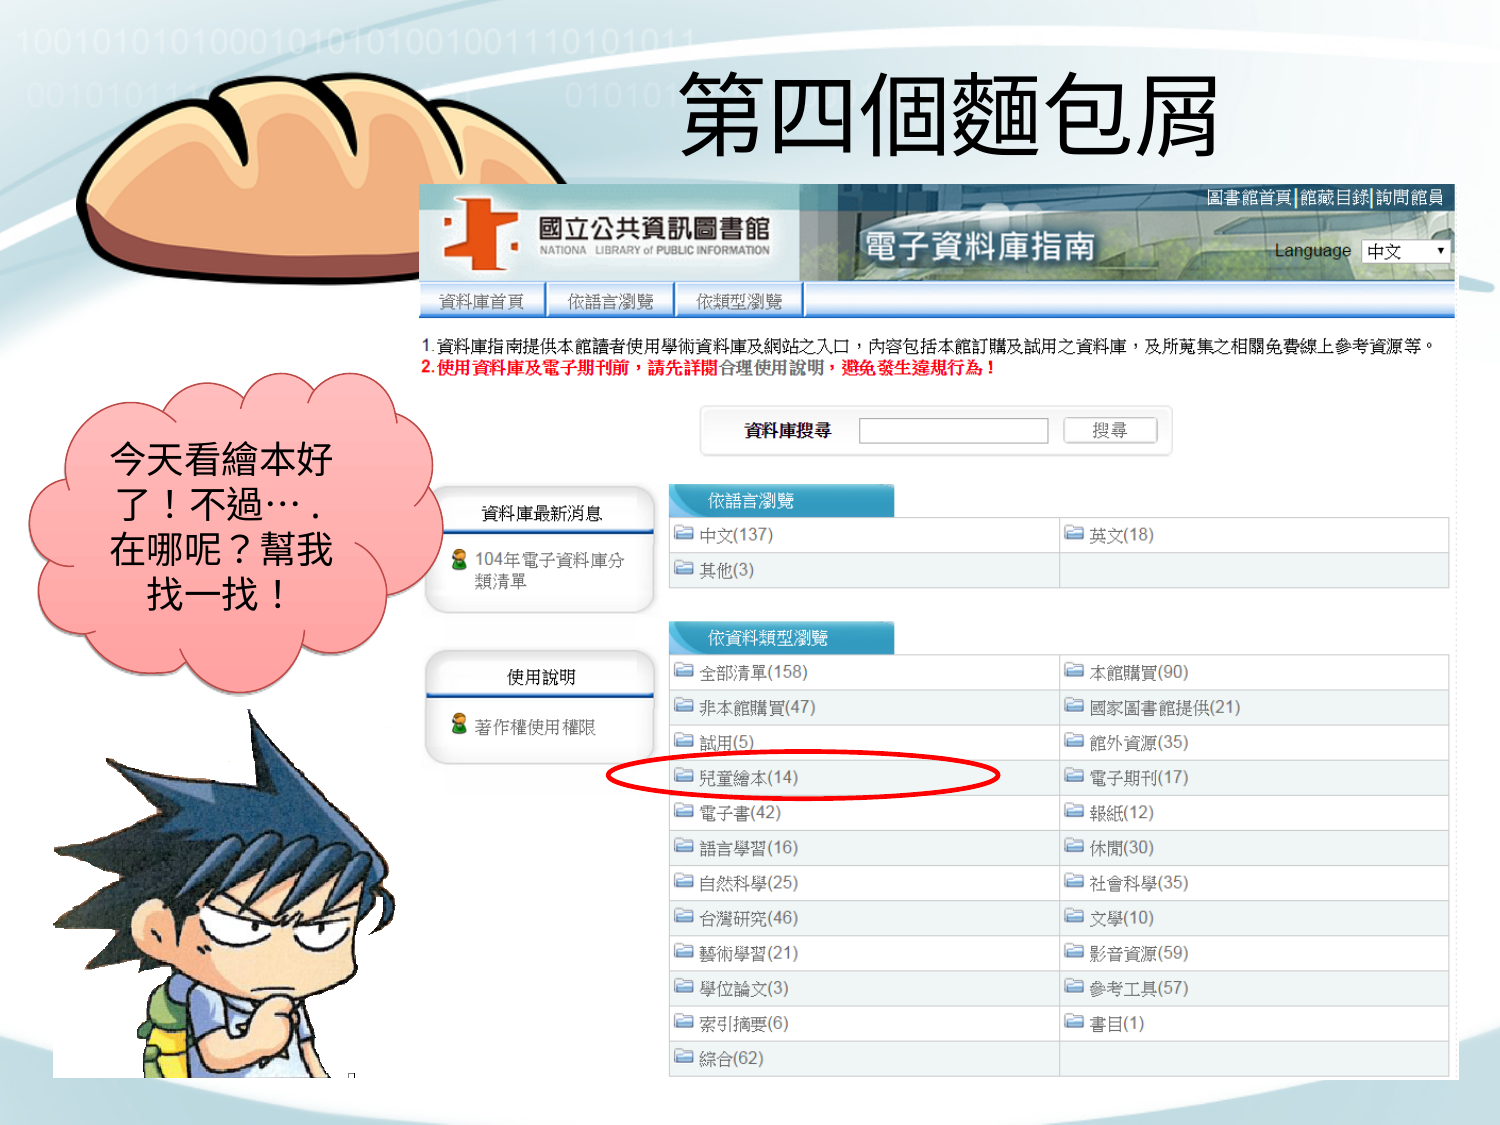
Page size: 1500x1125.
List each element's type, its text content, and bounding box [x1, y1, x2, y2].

picture [76, 54, 1459, 1080]
text_box 今天看繪本好了！不過….在哪呢？幫我找一找！ [29, 373, 443, 693]
title 第四個麵包屑 [631, 19, 1270, 184]
picture [53, 704, 398, 1078]
